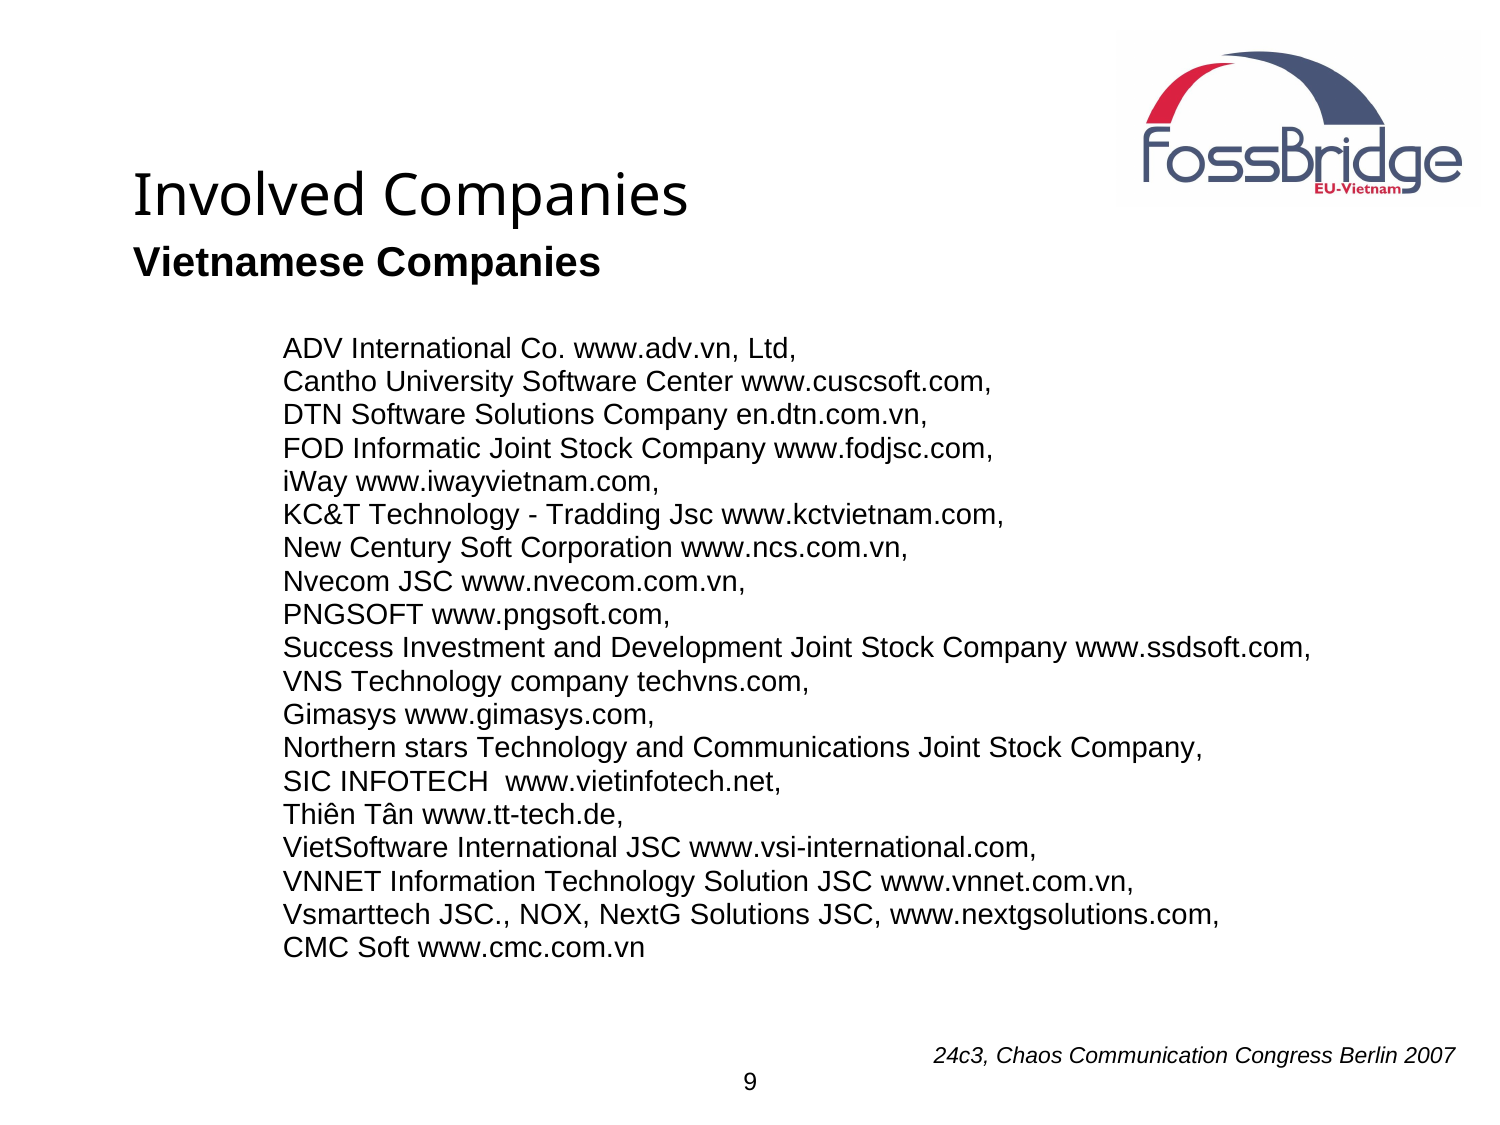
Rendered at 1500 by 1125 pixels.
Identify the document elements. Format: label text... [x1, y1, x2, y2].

title Involved Companies [118, 157, 1148, 246]
picture [1116, 30, 1481, 207]
list Vietnamese Companies ADV International Co. www.adv.vn, Ltd, Cantho University Software Center www.cuscsoft.com, DTN Software Solutions Company en.dtn.com.vn, FOD Informatic Joint Stock Company www.fodjsc.com, iWay www.iwayvietnam.com, KC&T Technology - Tradding Jsc www.kctvietnam.com, New Century Soft Corporation www.ncs.com.vn, Nvecom JSC www.nvecom.com.vn, PNGSOFT www.pngsoft.com, Success Investment and Development Joint Stock Company www.ssdsoft.com, VNS Technology company techvns.com, Gimasys www.gimasys.com, Northern stars Technology and Communications Joint Stock Company, SIC INFOTECH www.vietinfotech.net, Thiên Tân www.tt-tech.de, VietSoftware International JSC www.vsi-international.com, VNNET Information Technology Solution JSC www.vnnet.com.vn, Vsmarttech JSC., NOX, NextG Solutions JSC, www.nextgsolutions.com, CMC Soft www.cmc.com.vn [118, 246, 1447, 1004]
